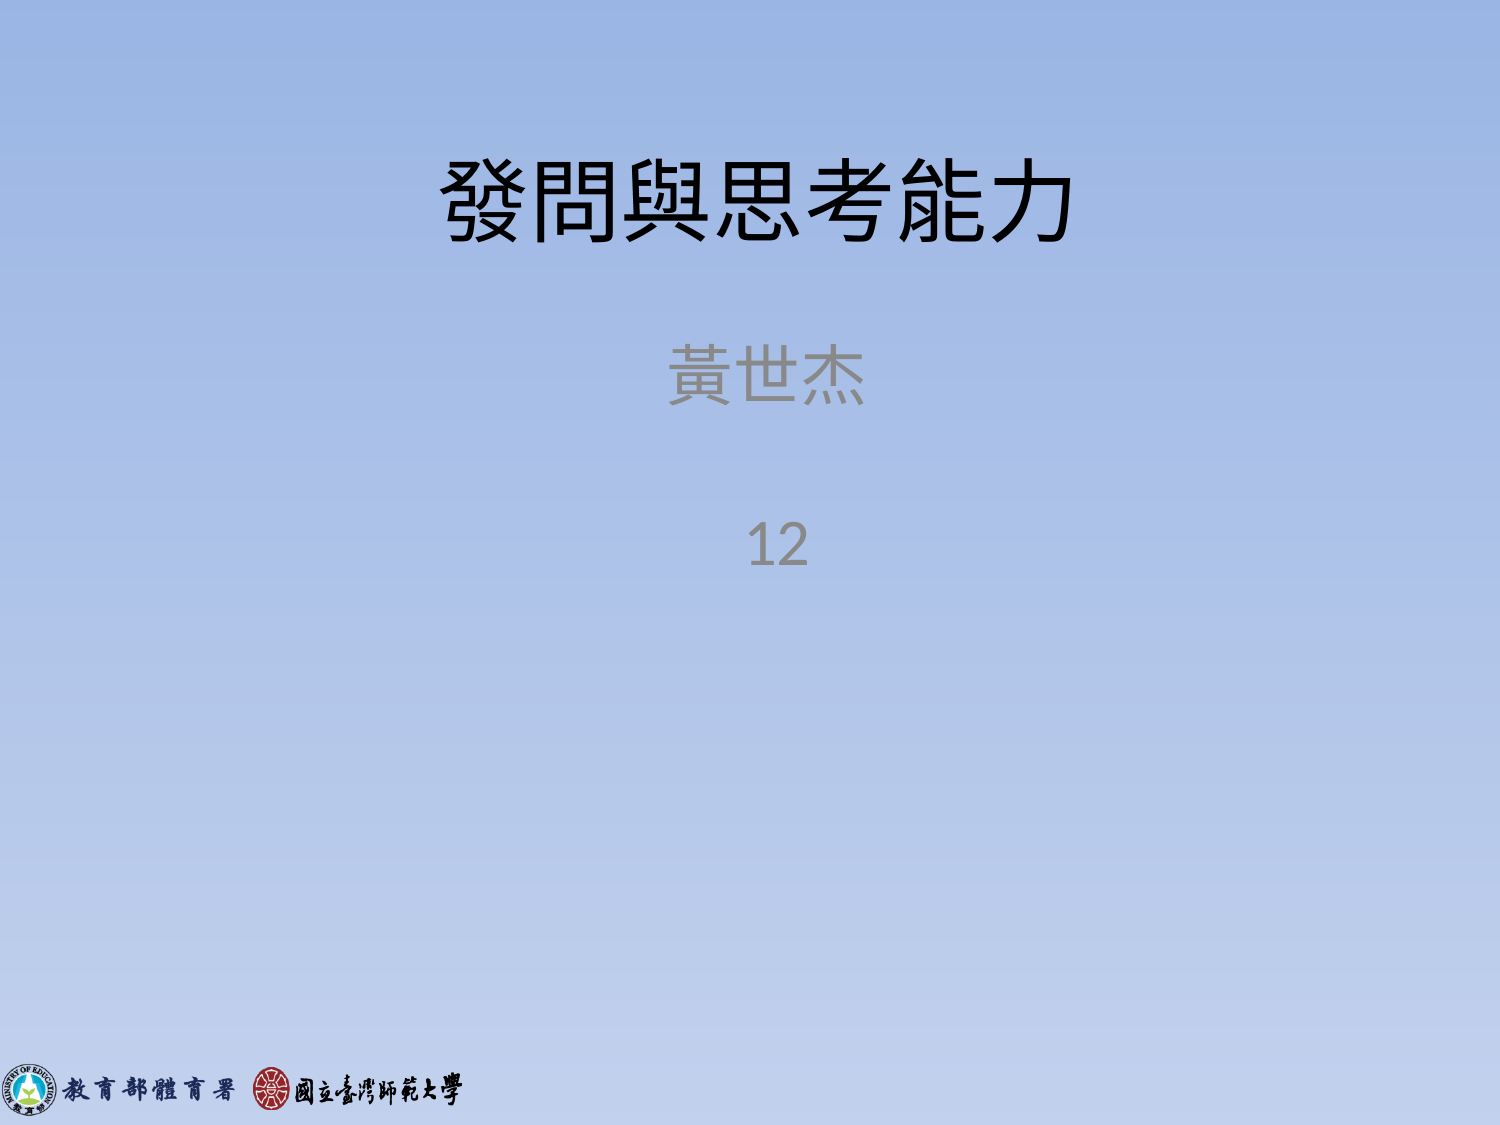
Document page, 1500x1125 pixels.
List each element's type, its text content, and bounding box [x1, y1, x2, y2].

picture [253, 1067, 462, 1110]
title 發問與思考能力 [121, 78, 1397, 320]
subtitle 黃世杰 [242, 326, 1293, 433]
picture [0, 1051, 243, 1125]
text_box 12 [251, 491, 1302, 598]
